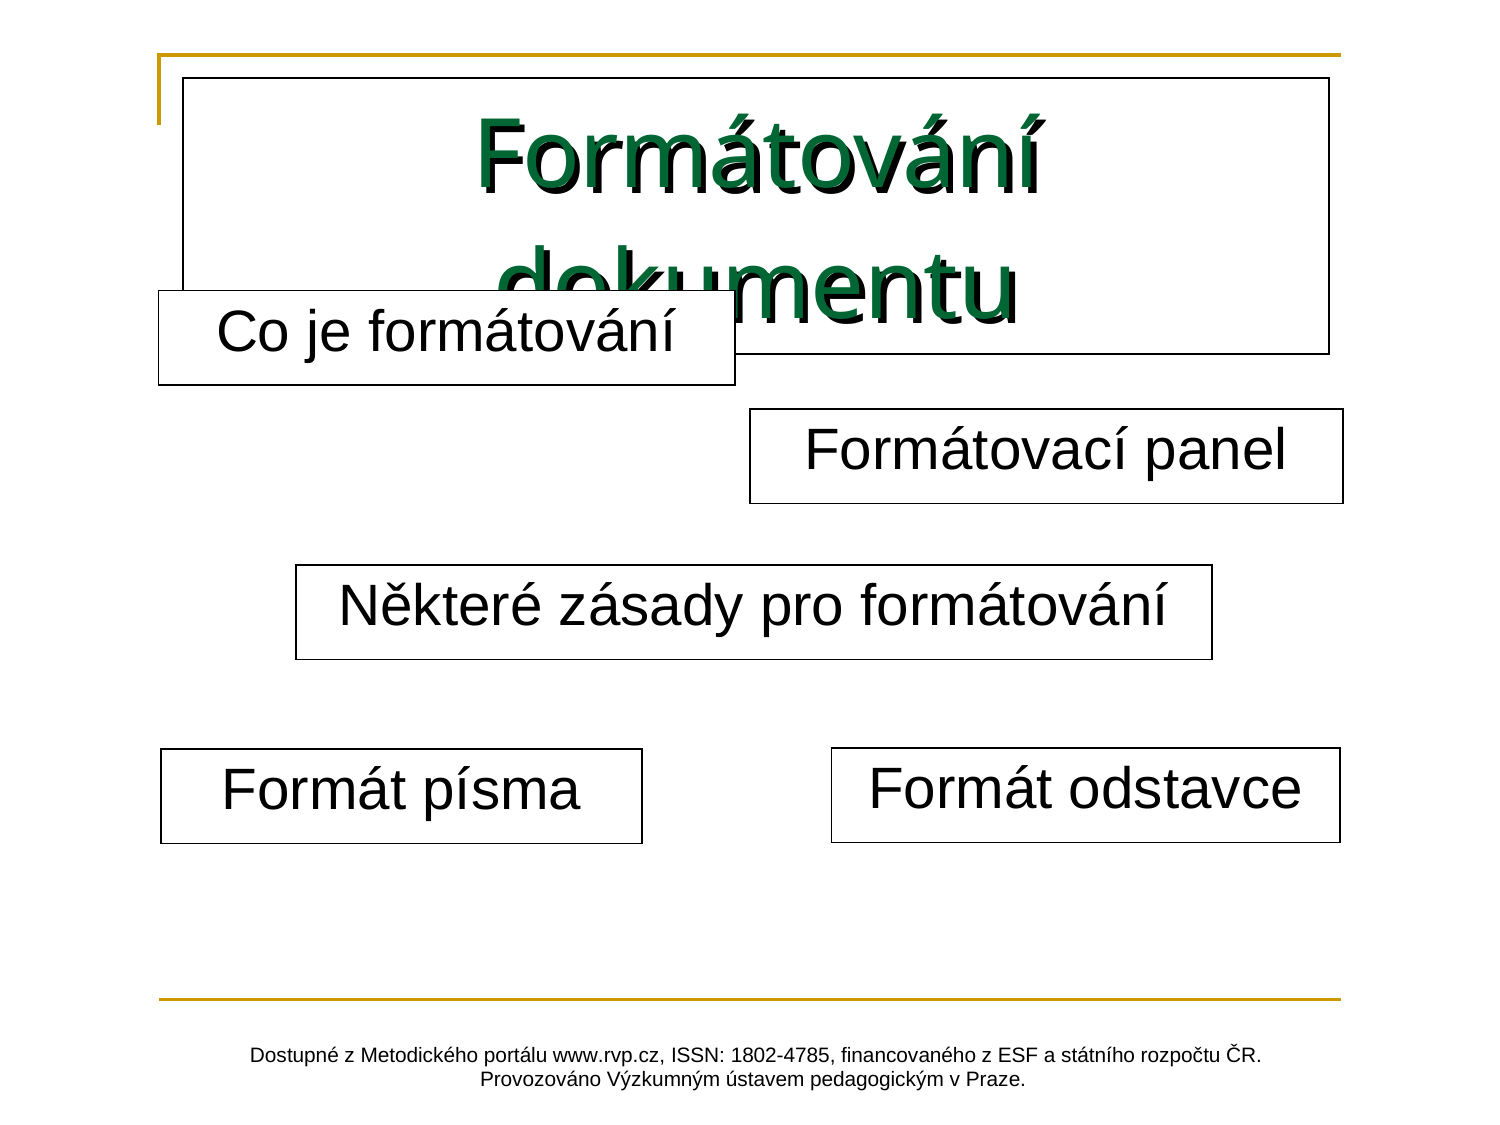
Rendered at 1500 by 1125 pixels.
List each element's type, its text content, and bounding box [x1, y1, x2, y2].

text_box Formát odstavce [831, 748, 1340, 843]
text_box Některé zásady pro formátování [296, 564, 1212, 660]
text_box Co je formátování [158, 290, 735, 386]
title Formátování dokumentu [183, 78, 1329, 220]
text_box Formátovací panel [750, 408, 1343, 504]
text_box Formát písma [161, 749, 643, 844]
